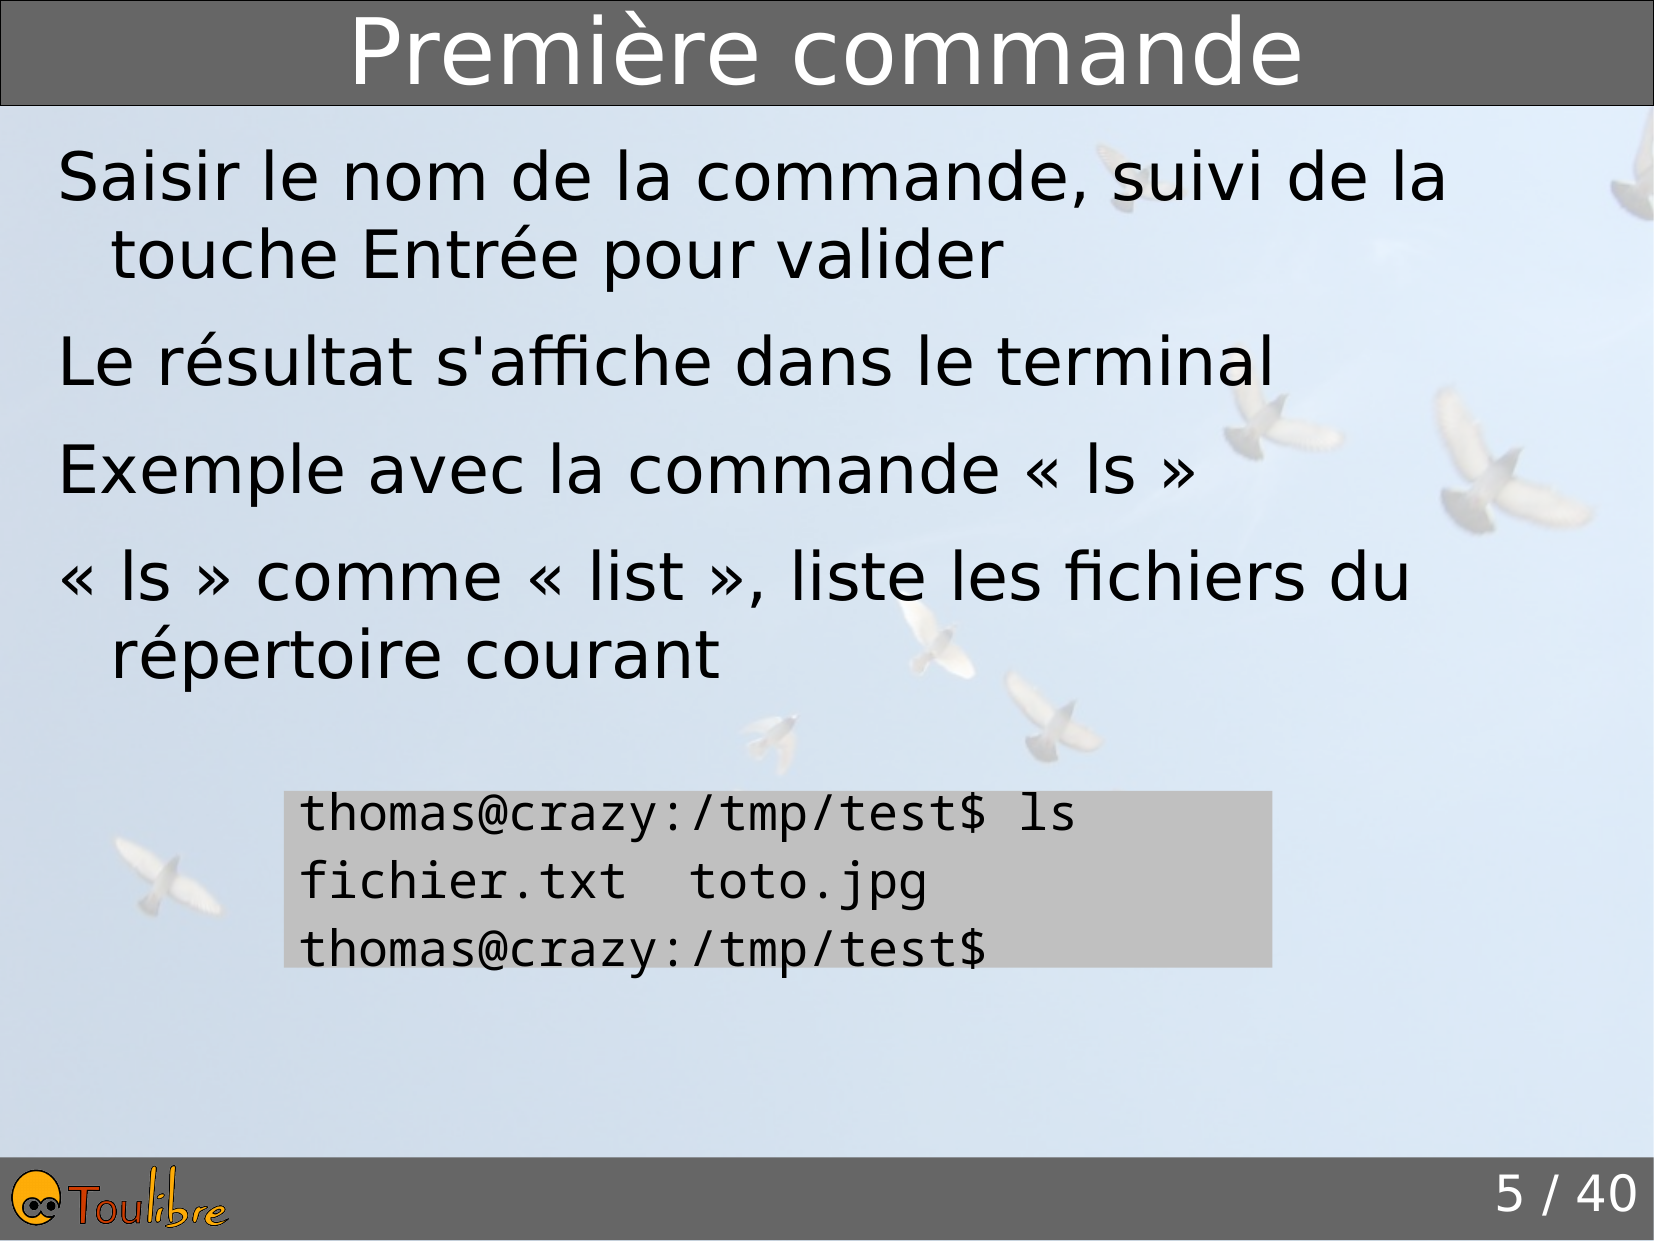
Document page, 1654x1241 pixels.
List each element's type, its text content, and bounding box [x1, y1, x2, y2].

text_box thomas@crazy:/tmp/test$ ls fichier.txt toto.jpg thomas@crazy:/tmp/test$ [283, 790, 1273, 968]
picture [11, 1165, 229, 1228]
list Saisir le nom de la commande, suivi de la touche Entrée pour valider Le résultat s'affiche dans le terminal Exemple avec la commande « ls » « ls » comme « list », liste les fichiers du répertoire courant [39, 138, 1619, 708]
title Première commande [0, 0, 1654, 107]
